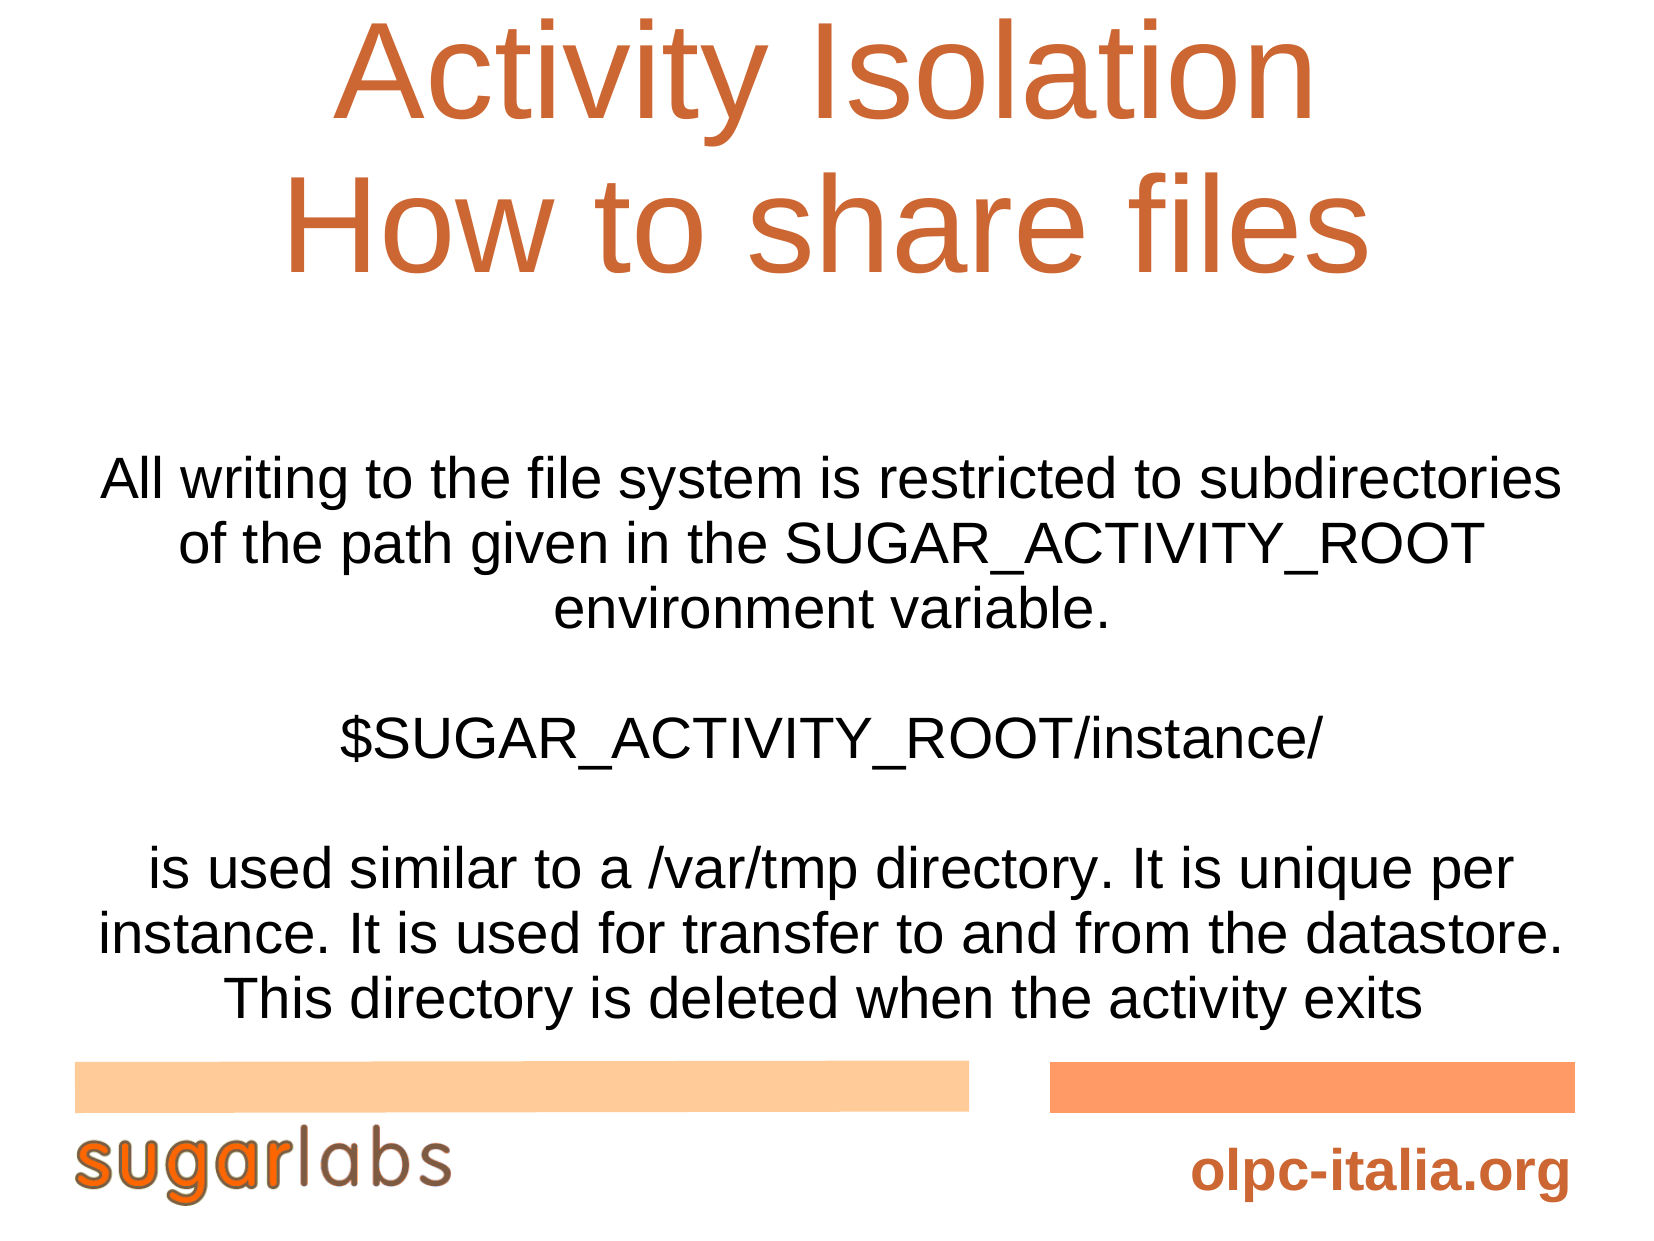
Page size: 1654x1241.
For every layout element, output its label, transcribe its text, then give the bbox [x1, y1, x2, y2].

title Activity Isolation How to share files [59, 0, 1595, 302]
subtitle All writing to the file system is restricted to subdirectories of the path given in the SUGAR_ACTIVITY_ROOT environment variable. $SUGAR_ACTIVITY_ROOT/instance/ is used similar to a /var/tmp directory. It is unique per instance. It is used for transfer to and from the datastore. This directory is deleted when the activity exits [88, 354, 1577, 1123]
picture [75, 1124, 451, 1206]
